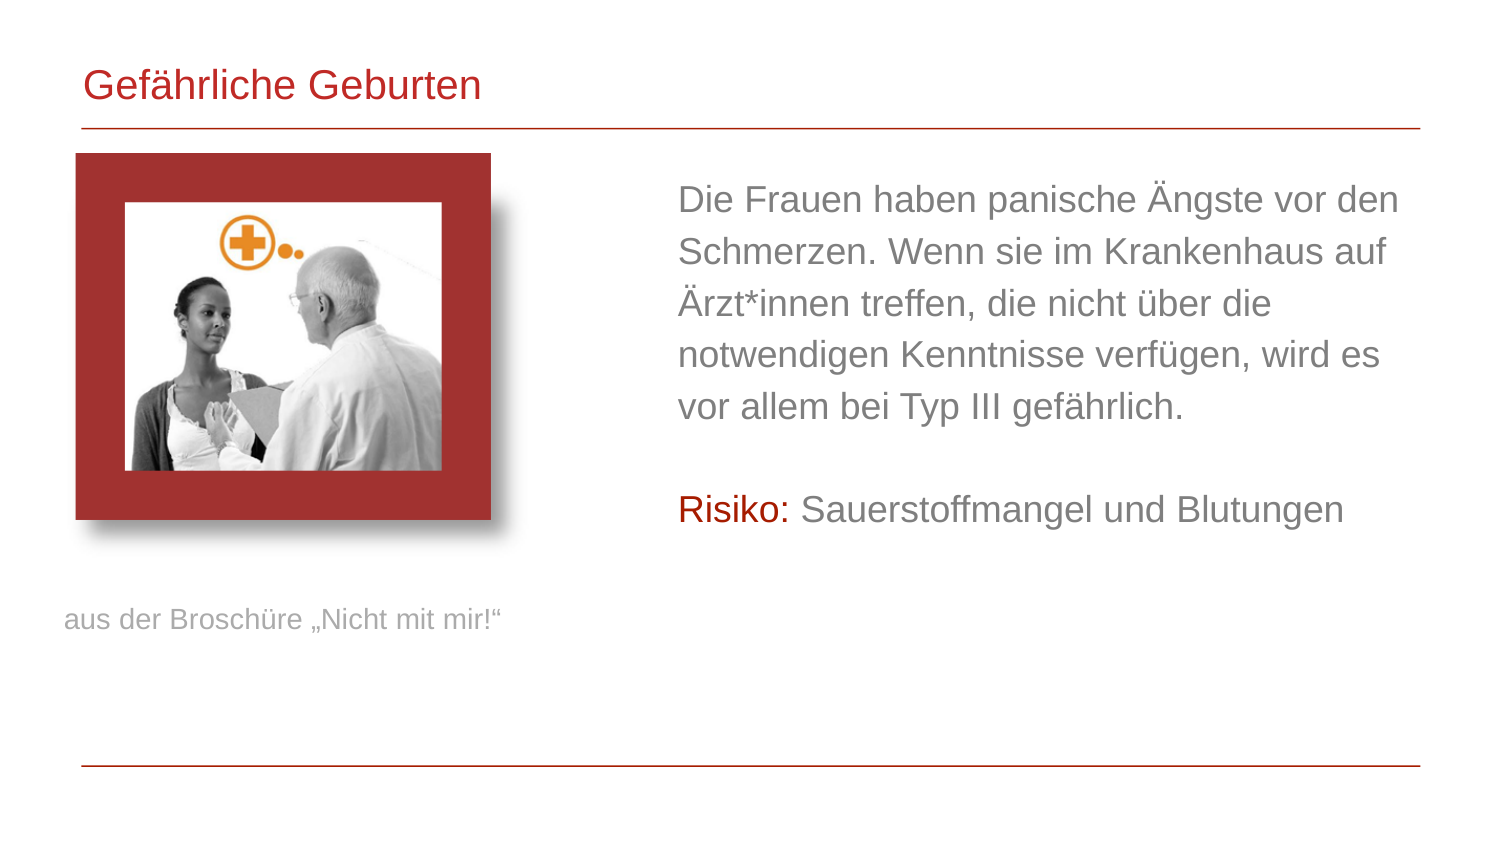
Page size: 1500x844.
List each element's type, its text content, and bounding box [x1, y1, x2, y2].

text_box Die Frauen haben panische Ängste vor den Schmerzen. Wenn sie im Krankenhaus auf Ärzt*innen treffen, die nicht über die notwendigen Kenntnisse verfügen, wird es vor allem bei Typ III gefährlich. Risiko: Sauerstoffmangel und Blutungen [662, 153, 1437, 742]
text_box aus der Broschüre „Nicht mit mir!“ [48, 580, 535, 662]
text_box Gefährliche Geburten [67, 43, 1078, 117]
picture [62, 153, 534, 563]
